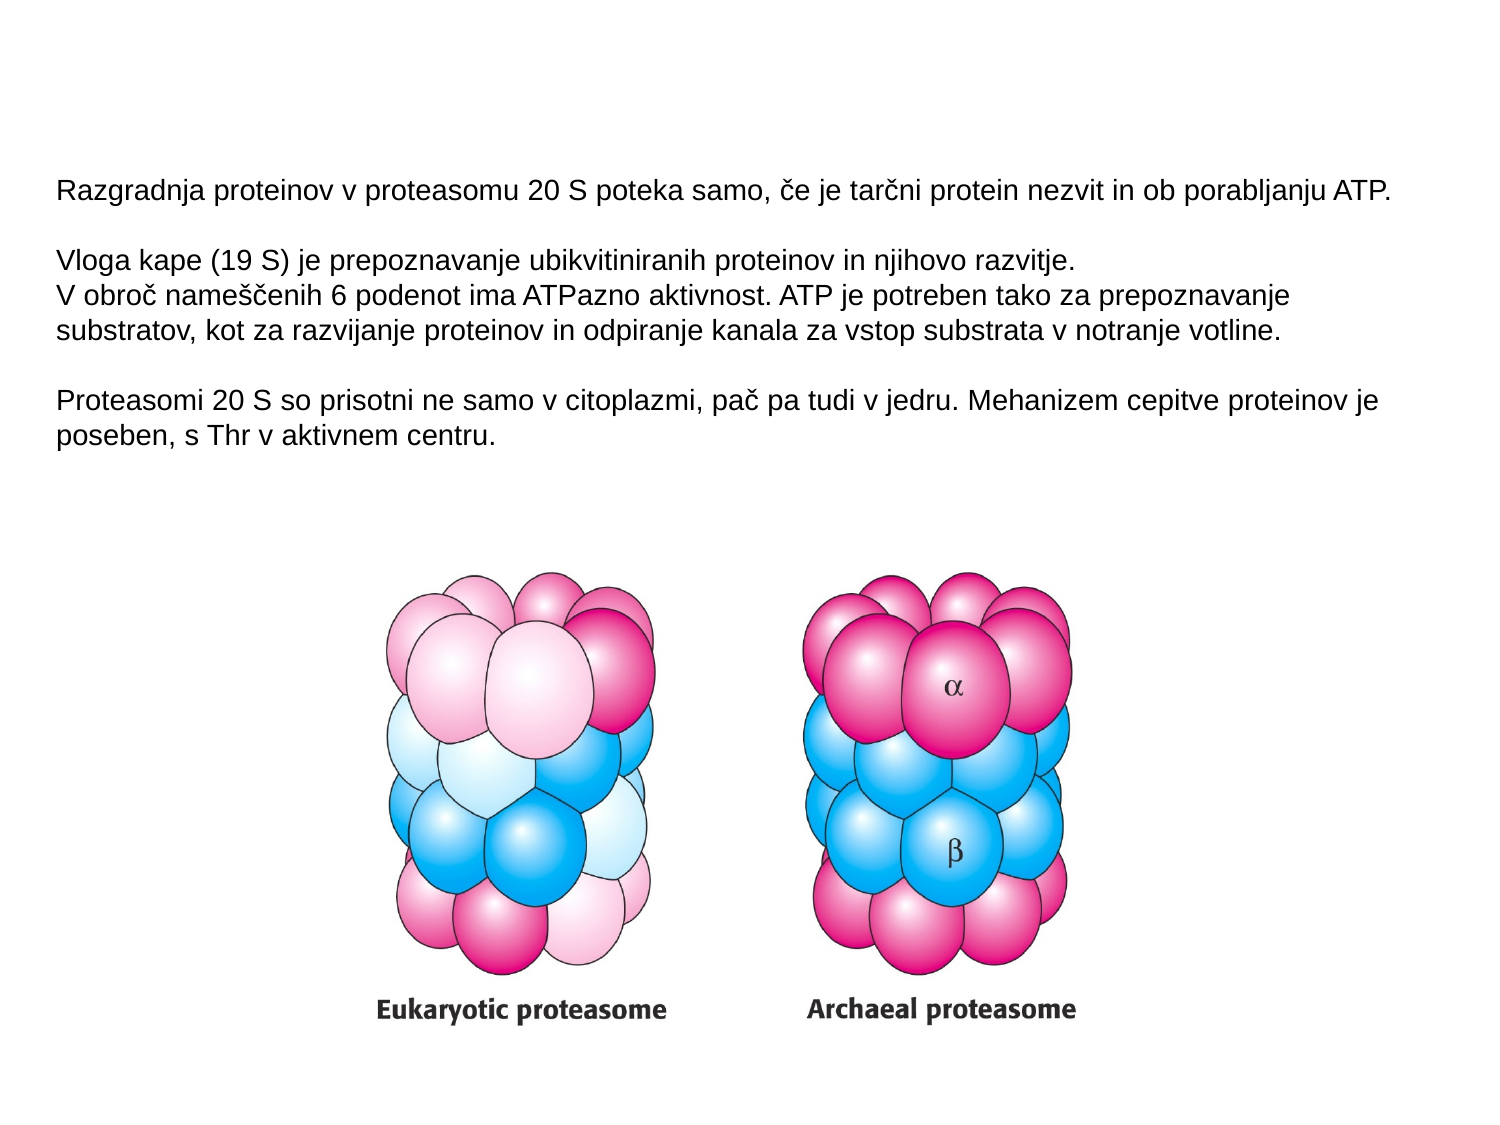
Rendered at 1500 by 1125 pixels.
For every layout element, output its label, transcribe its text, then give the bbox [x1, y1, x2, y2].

picture [367, 562, 1085, 1036]
text_box Razgradnja proteinov v proteasomu 20 S poteka samo, če je tarčni protein nezvit in ob porabljanju ATP. Vloga kape (19 S) je prepoznavanje ubikvitiniranih proteinov in njihovo razvitje. V obroč nameščenih 6 podenot ima ATPazno aktivnost. ATP je potreben tako za prepoznavanje substratov, kot za razvijanje proteinov in odpiranje kanala za vstop substrata v notranje votline. Proteasomi 20 S so prisotni ne samo v citoplazmi, pač pa tudi v jedru. Mehanizem cepitve proteinov je poseben, s Thr v aktivnem centru. [41, 163, 1412, 494]
